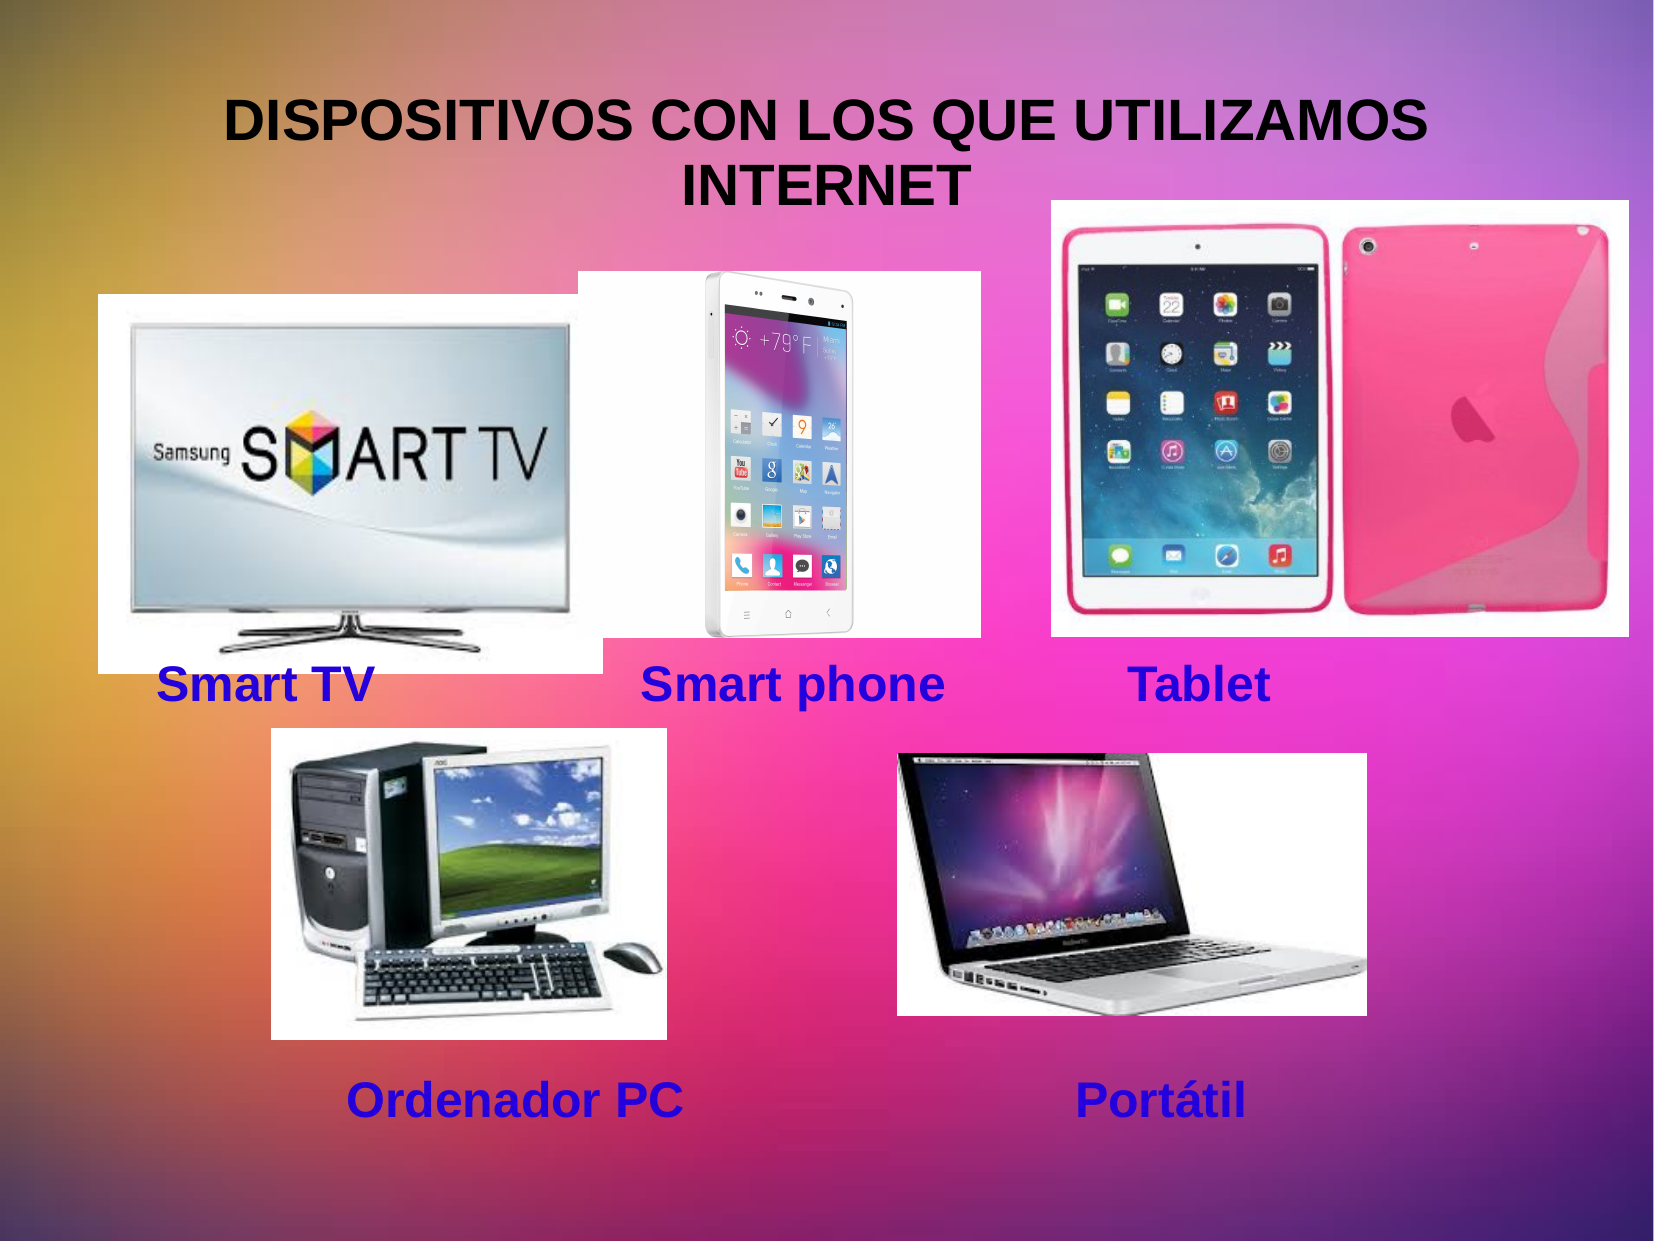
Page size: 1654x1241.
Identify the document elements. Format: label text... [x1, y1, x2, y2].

title DISPOSITIVOS CON LOS QUE UTILIZAMOS INTERNET [82, 49, 1571, 257]
text_box Ordenador PC Portátil [331, 1065, 1265, 1137]
text_box Smart TV Smart phone Tablet [141, 648, 1288, 721]
picture [0, 0, 1654, 1241]
